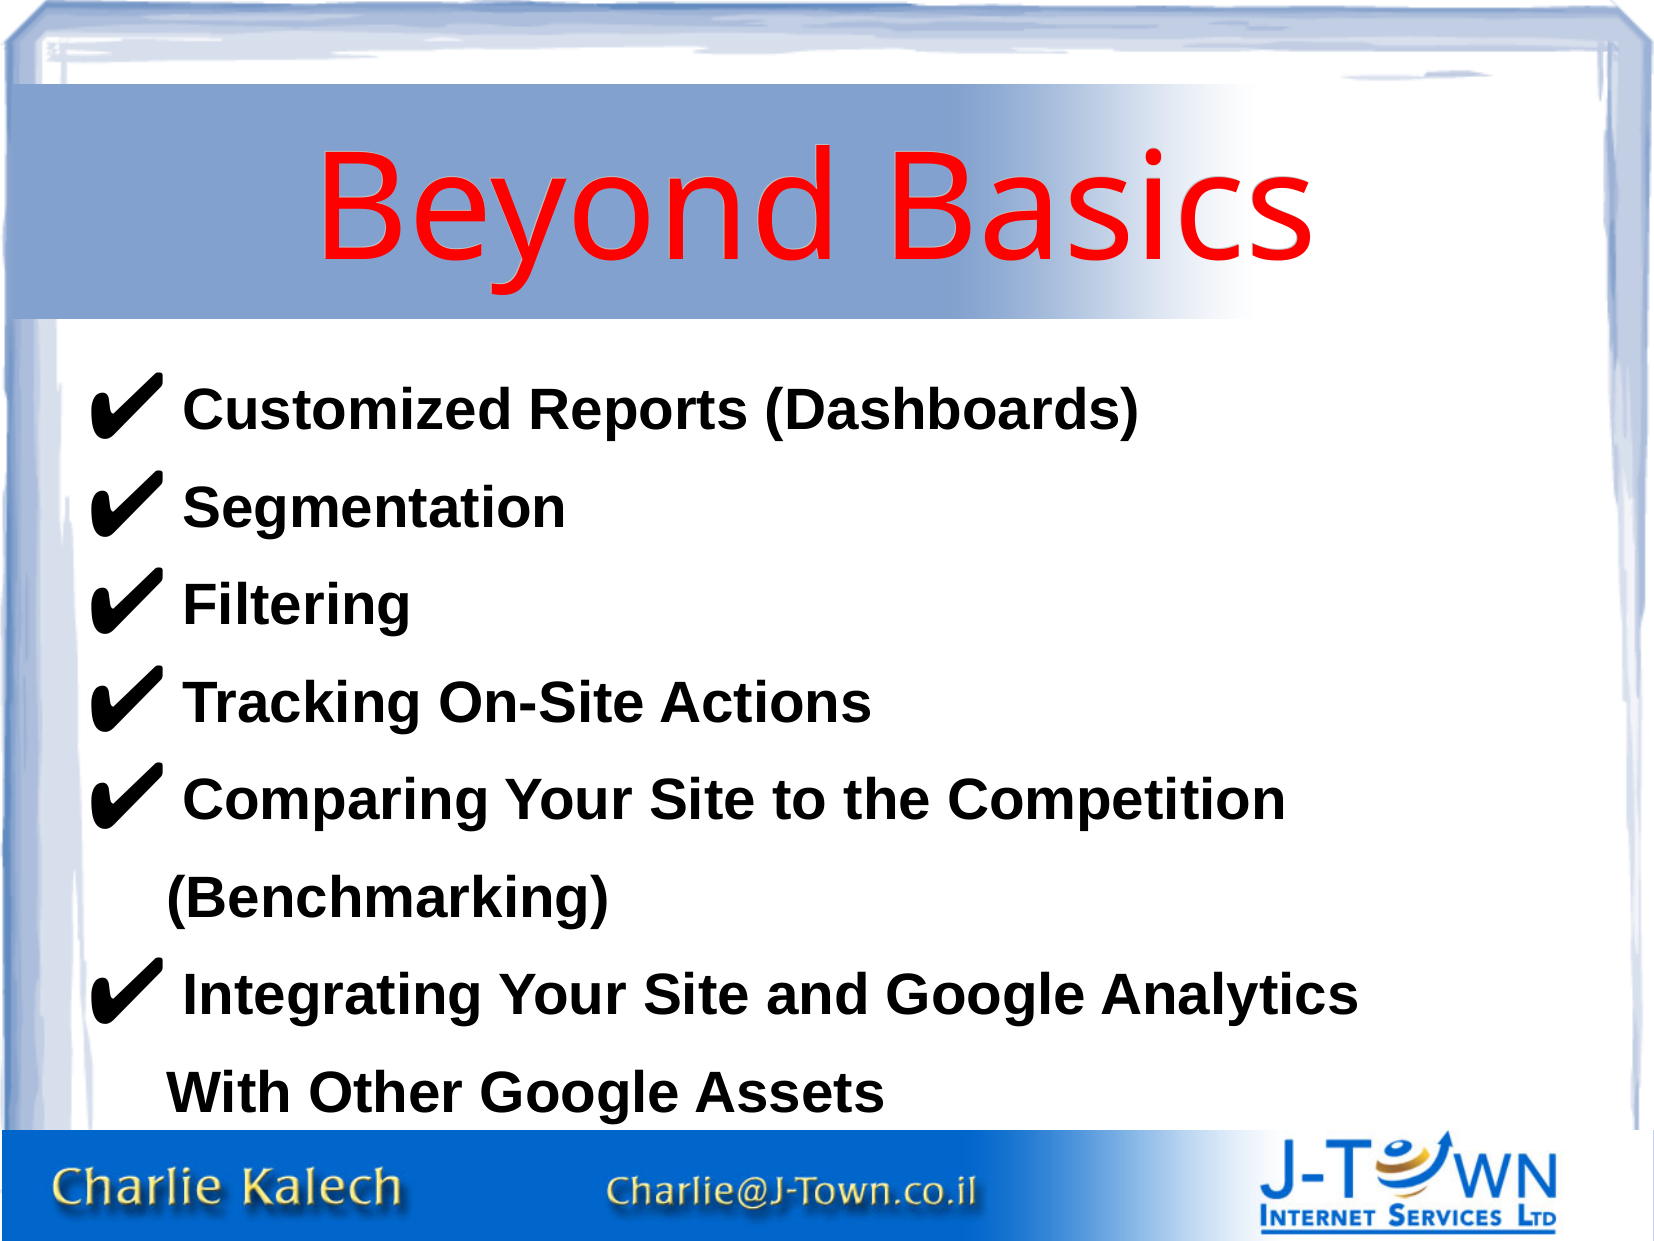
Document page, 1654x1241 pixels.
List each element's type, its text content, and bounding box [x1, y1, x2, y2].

picture [0, 0, 1654, 1241]
text_box Customized Reports (Dashboards) Segmentation Filtering Tracking On-Site Actions Comparing Your Site to the Competition (Benchmarking) Integrating Your Site and Google Analytics With Other Google Assets [75, 337, 1630, 1023]
